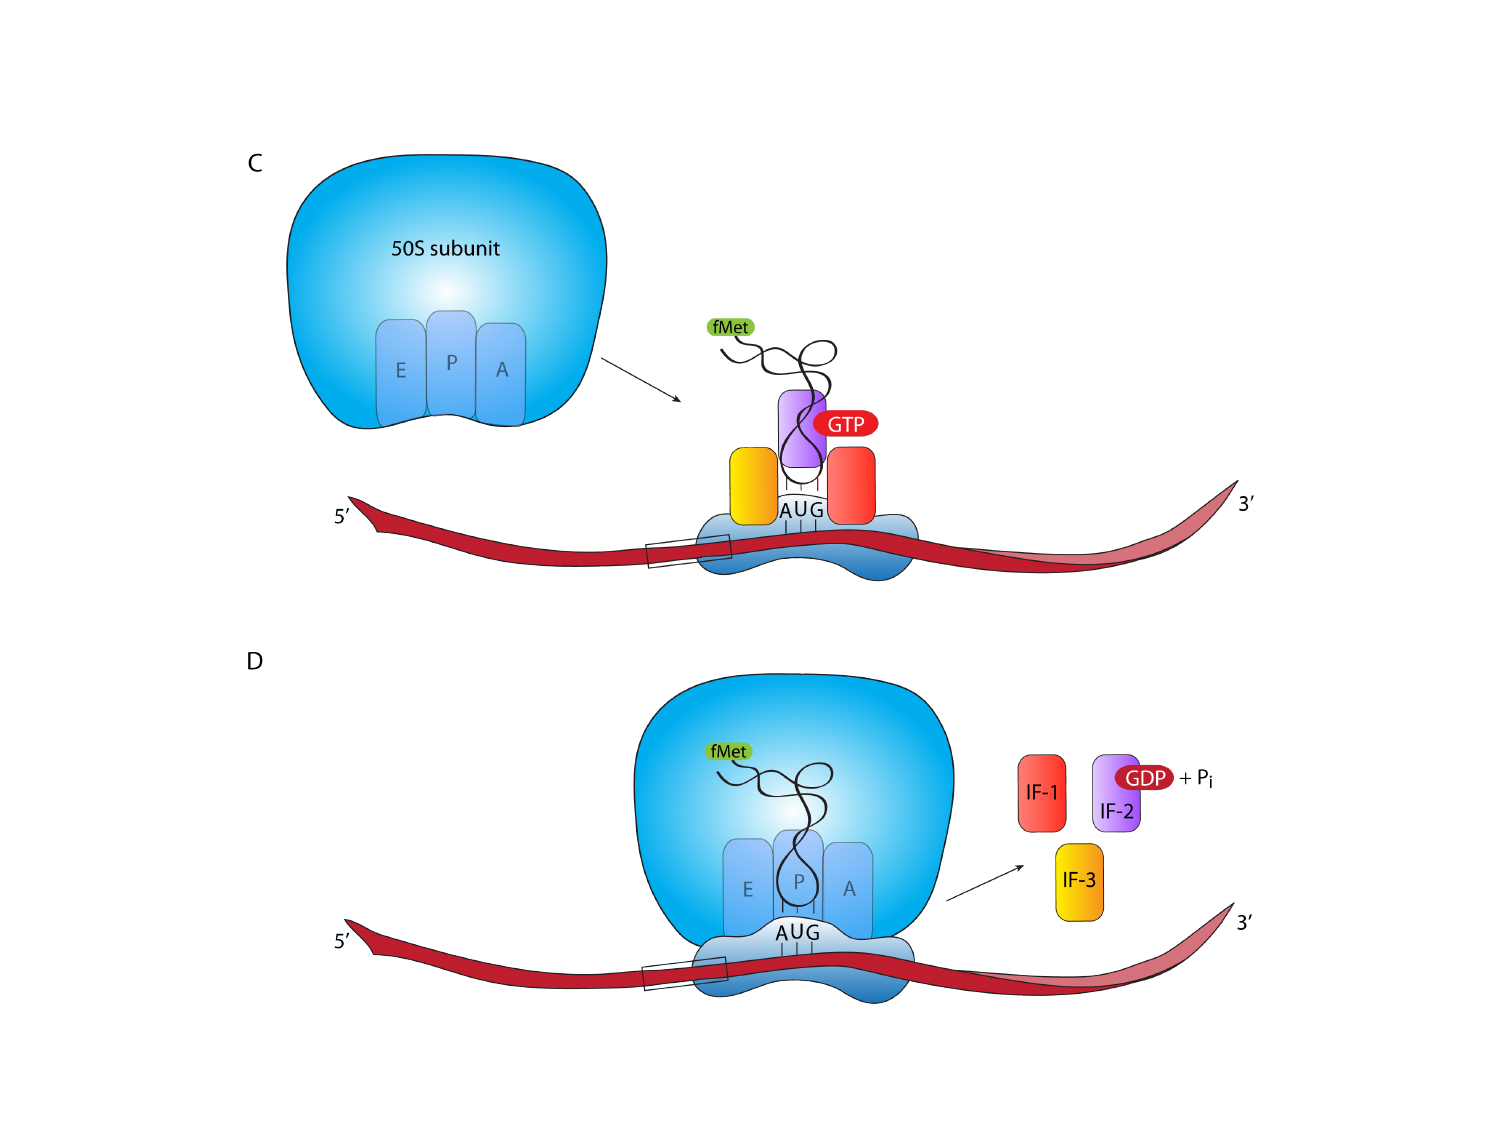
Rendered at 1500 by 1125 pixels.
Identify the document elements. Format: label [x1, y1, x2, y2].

picture [246, 149, 1254, 1005]
